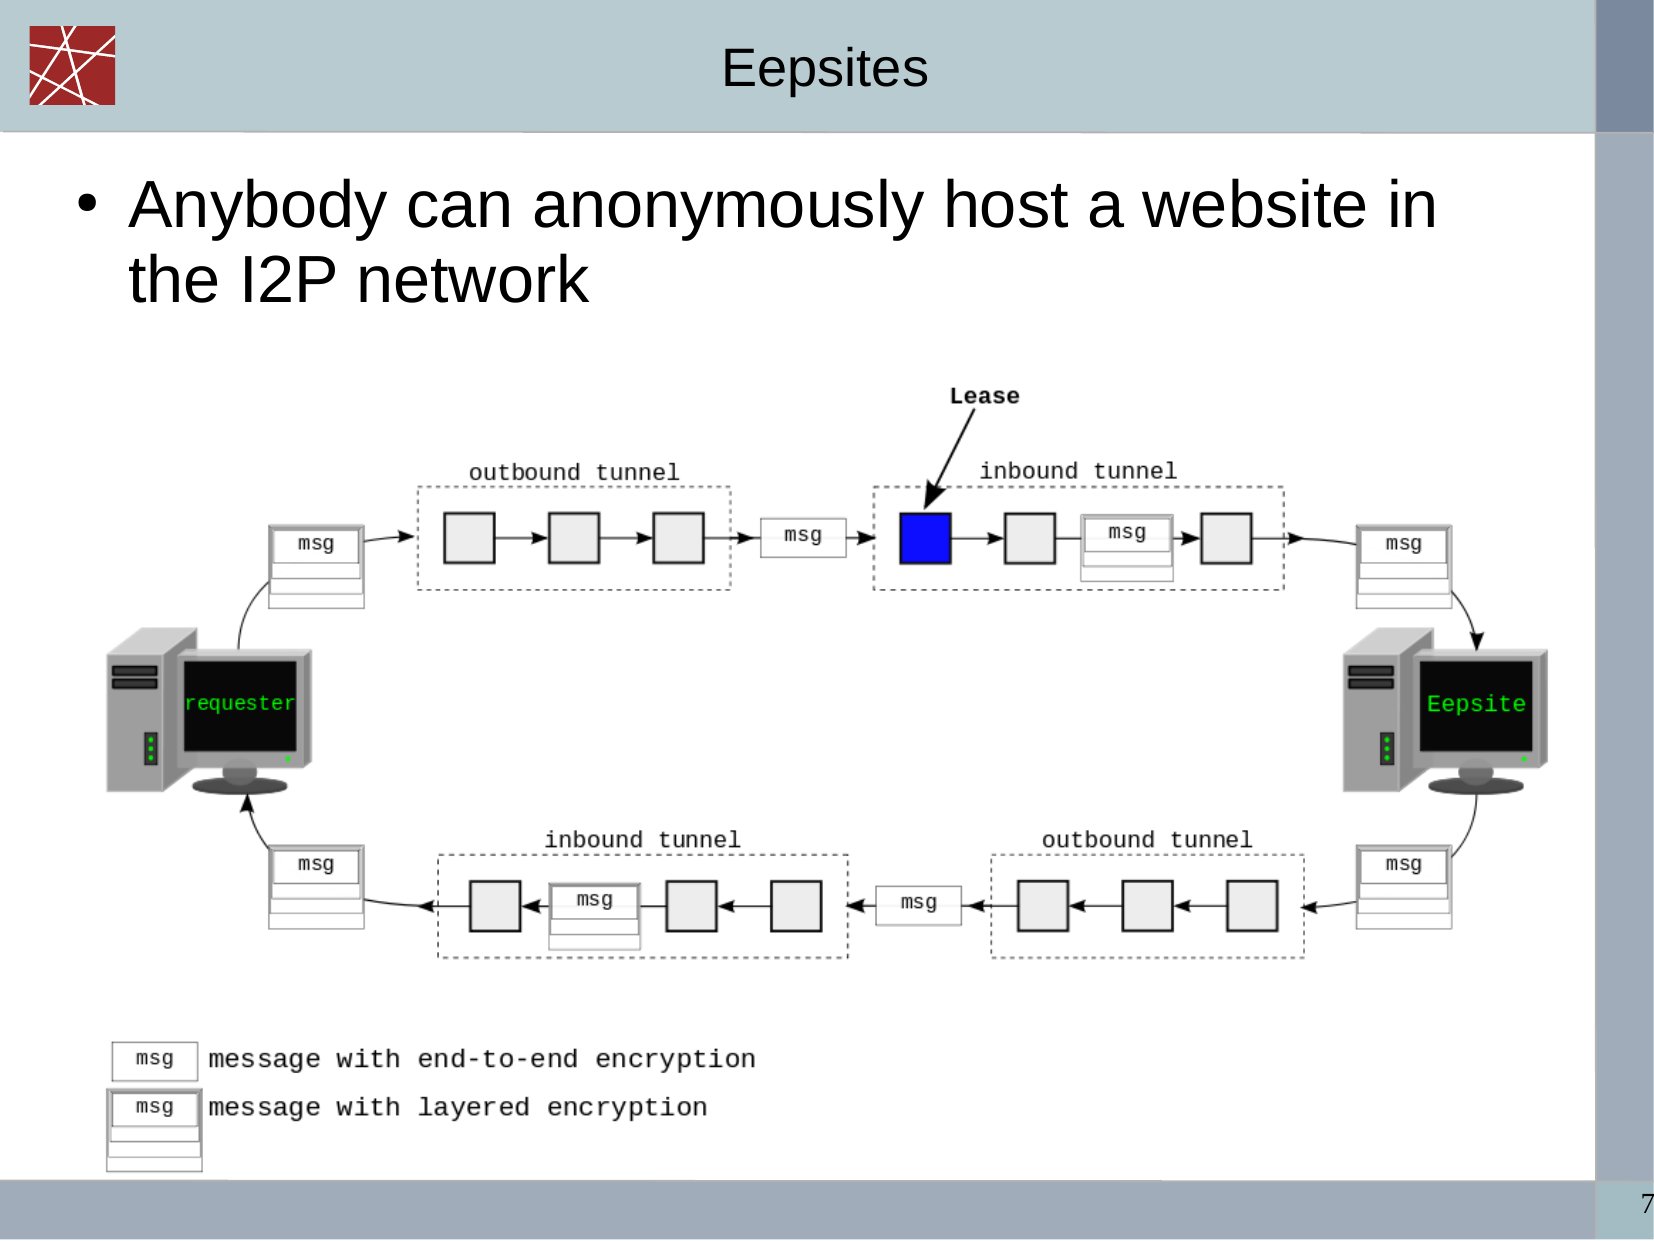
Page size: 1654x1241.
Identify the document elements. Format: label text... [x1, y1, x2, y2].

list Anybody can anonymously host a website in the I2P network [57, 166, 1546, 506]
title Eepsites [81, 9, 1570, 126]
picture [75, 327, 1568, 1178]
